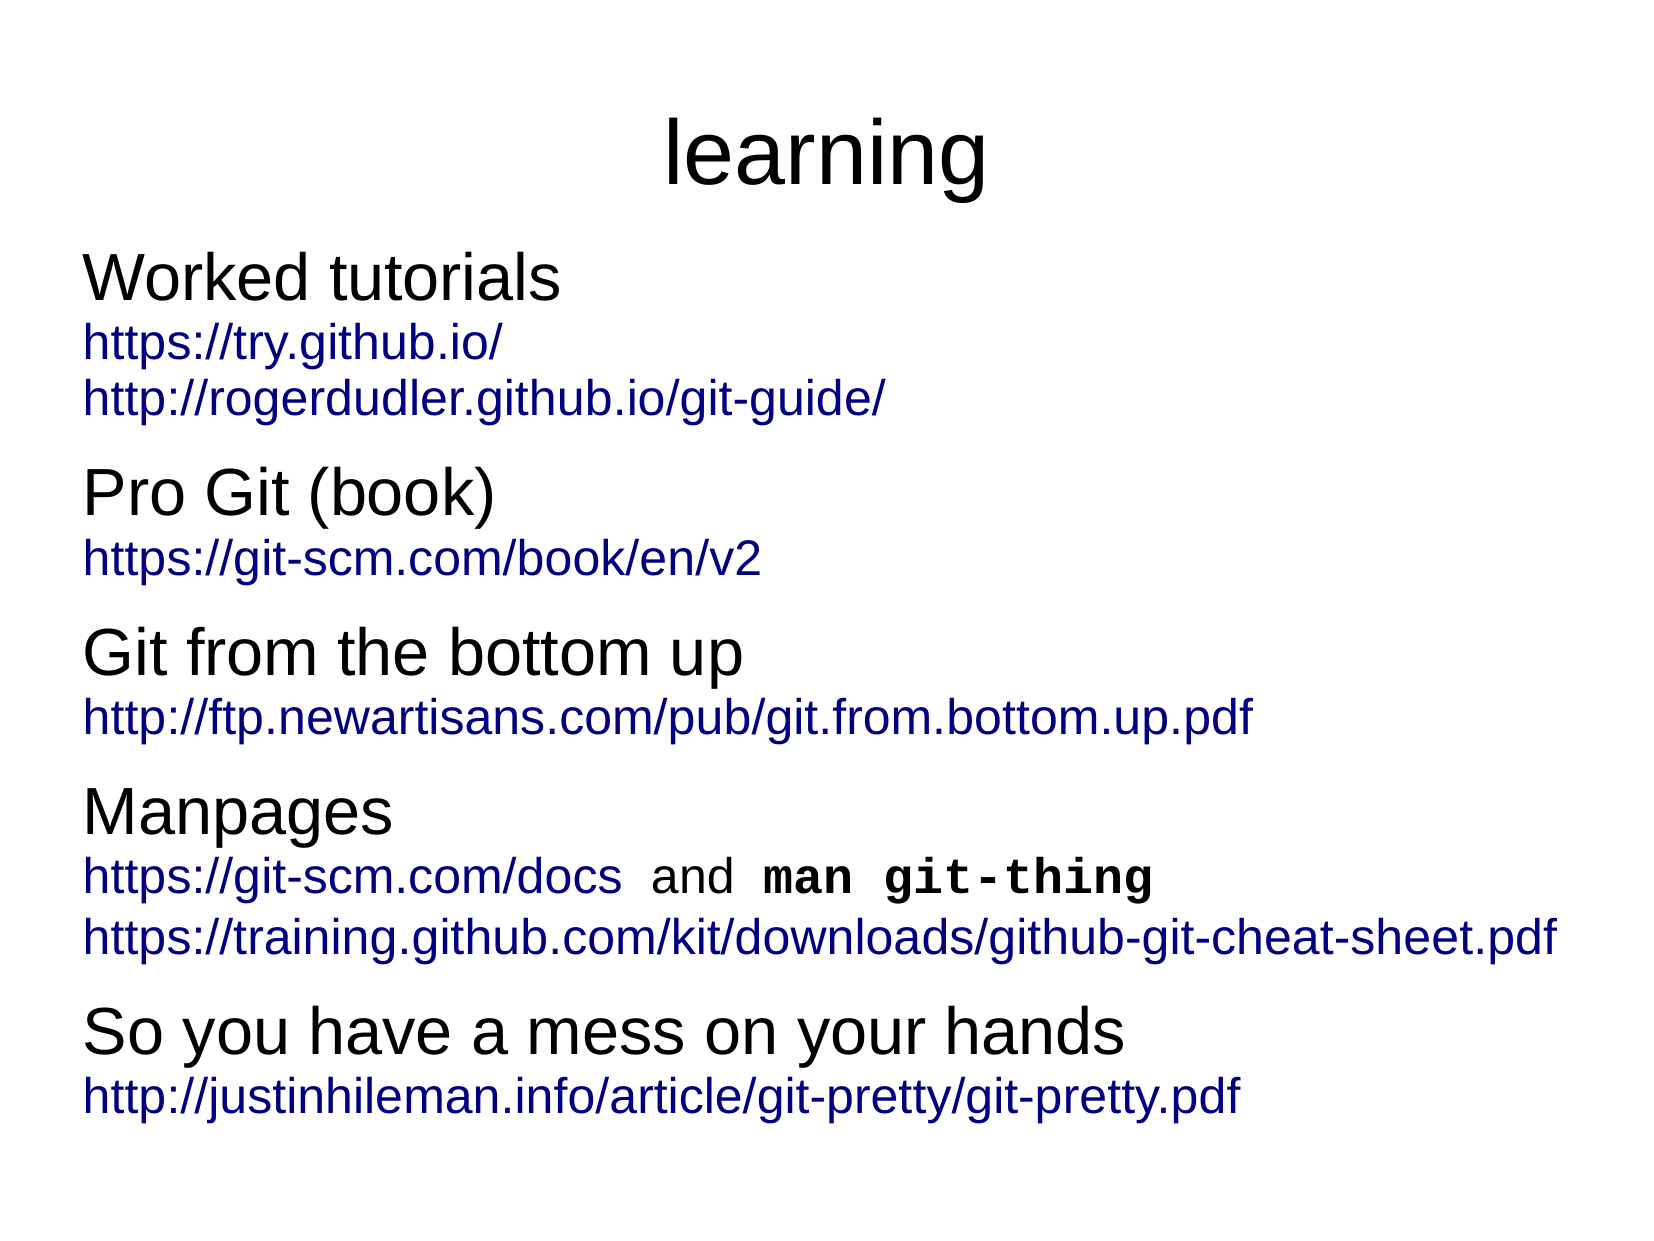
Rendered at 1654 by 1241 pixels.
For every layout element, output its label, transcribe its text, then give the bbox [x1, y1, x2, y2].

list Worked tutorials https://try.github.io/ http://rogerdudler.github.io/git-guide/ Pro Git (book) https://git-scm.com/book/en/v2 Git from the bottom up http://ftp.newartisans.com/pub/git.from.bottom.up.pdf Manpages https://git-scm.com/docs and man git-thing https://training.github.com/kit/downloads/github-git-cheat-sheet.pdf So you have a mess on your hands http://justinhileman.info/article/git-pretty/git-pretty.pdf [82, 240, 1571, 1186]
title learning [82, 49, 1571, 240]
